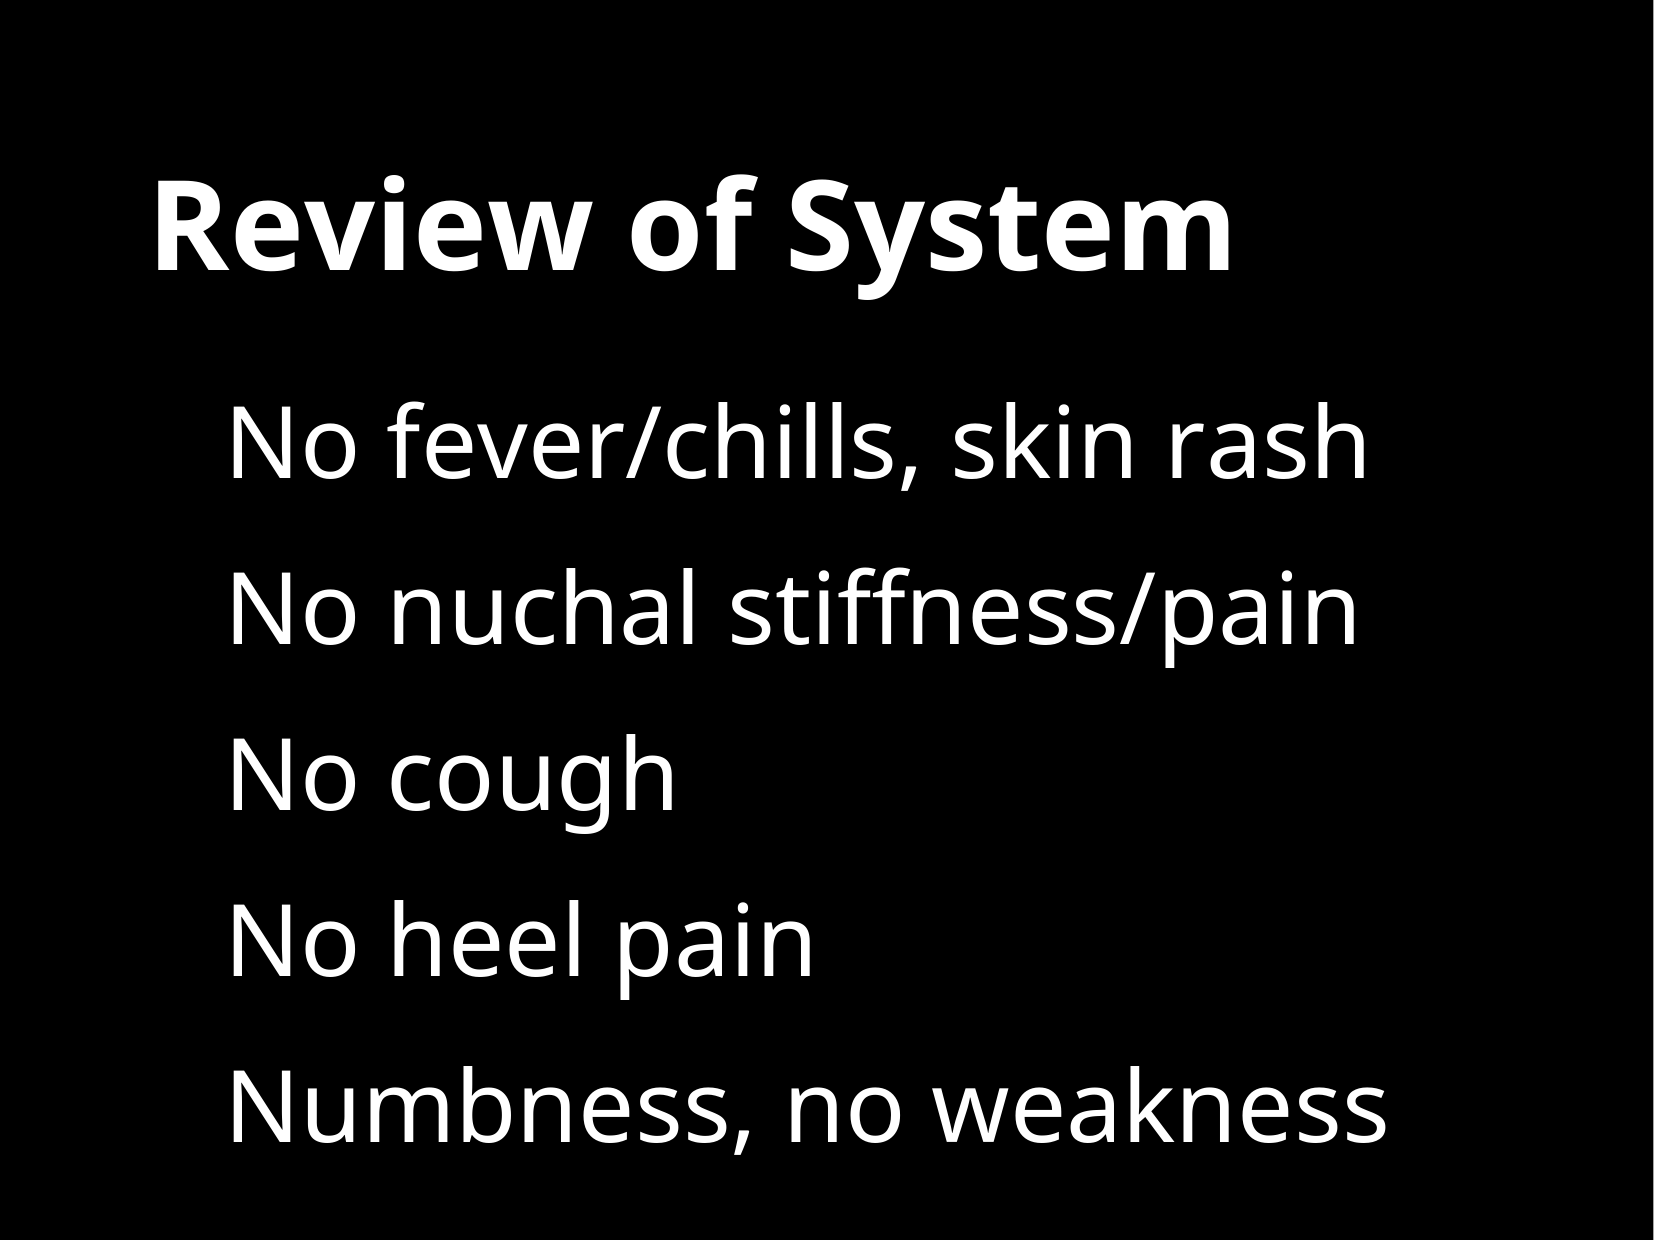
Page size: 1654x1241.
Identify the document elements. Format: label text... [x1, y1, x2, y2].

title Review of System [147, 118, 1506, 326]
list No fever/chills, skin rash No nuchal stiffness/pain No cough No heel pain Numbness, no weakness [206, 372, 1571, 1053]
